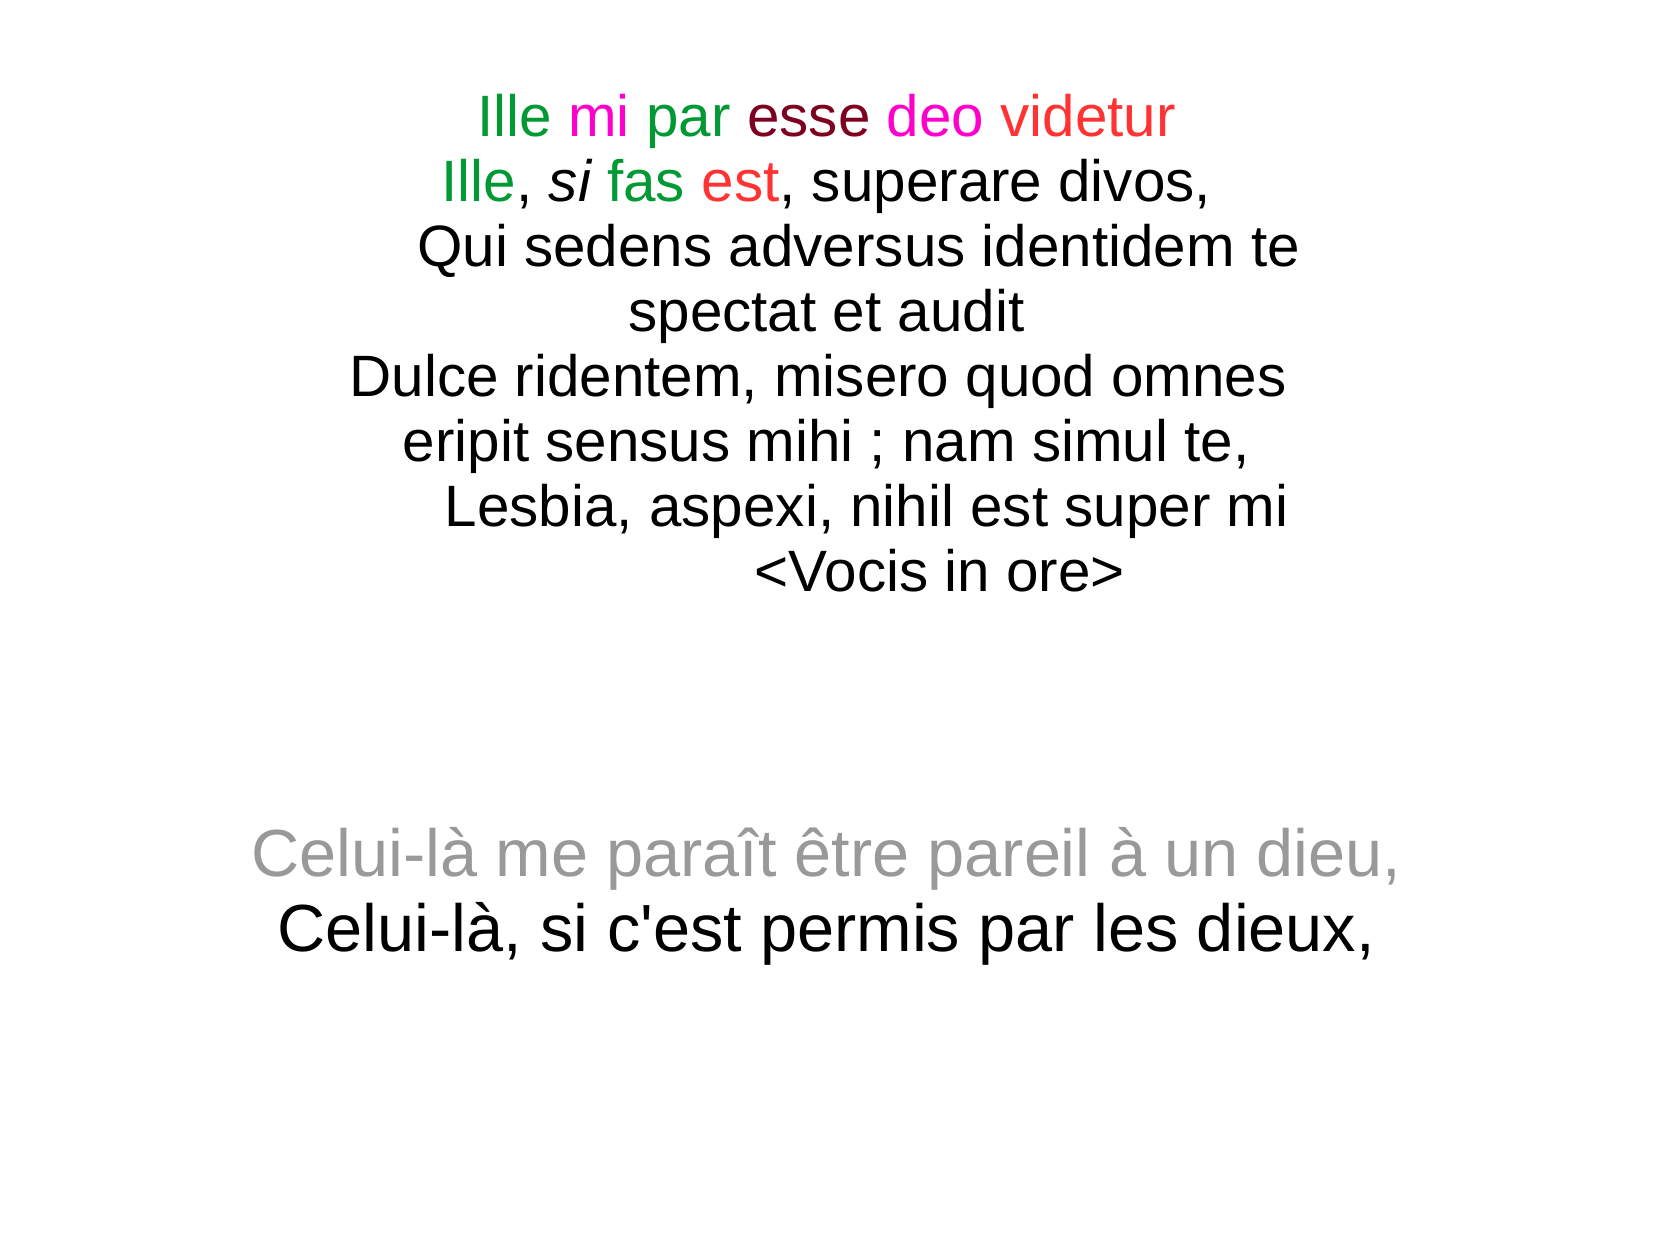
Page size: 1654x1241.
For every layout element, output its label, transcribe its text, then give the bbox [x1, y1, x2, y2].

title Ille mi par esse deo videtur Ille, si fas est, superare divos, Qui sedens adversus identidem te spectat et audit Dulce ridentem, misero quod omnes eripit sensus mihi ; nam simul te, Lesbia, aspexi, nihil est super mi <Vocis in ore> [82, 49, 1571, 638]
subtitle Celui-là me paraît être pareil à un dieu, Celui-là, si c'est permis par les dieux, [82, 673, 1571, 1109]
